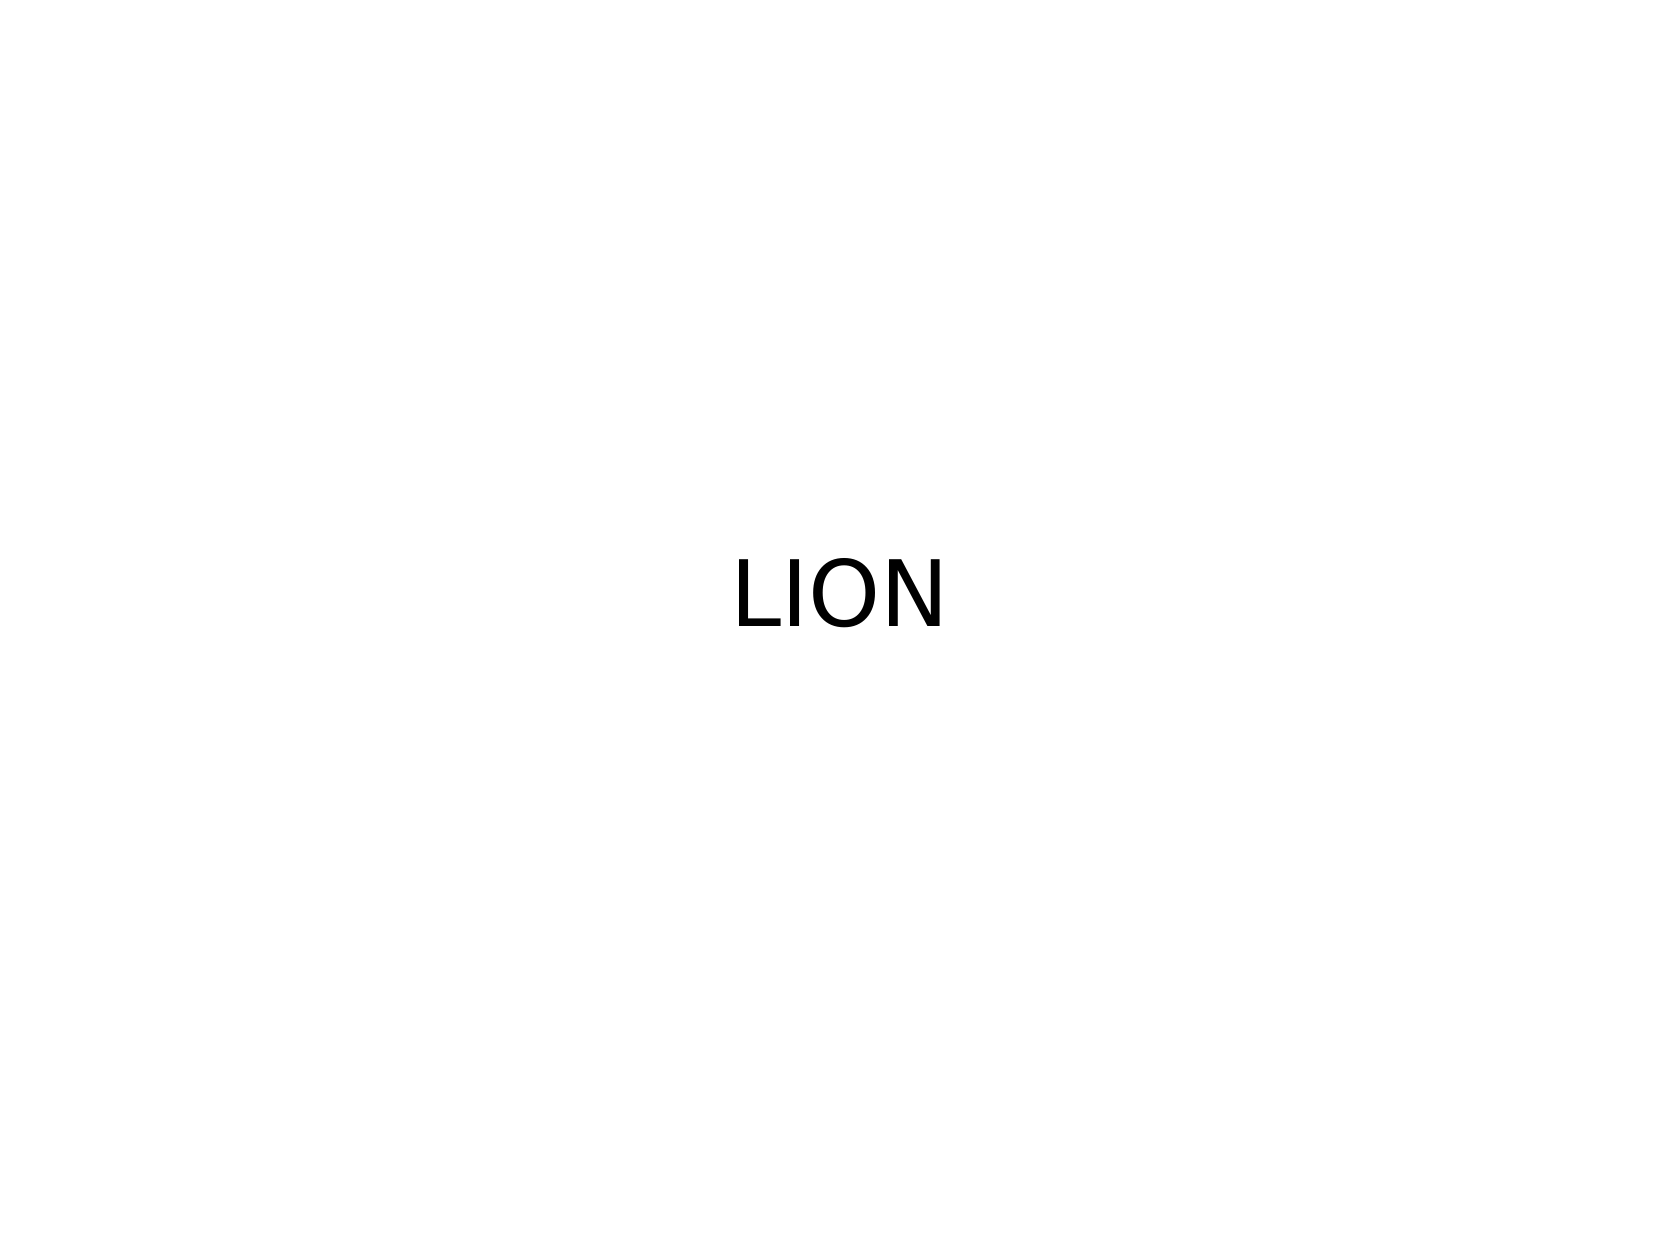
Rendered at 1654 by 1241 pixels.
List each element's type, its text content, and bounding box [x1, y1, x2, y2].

subtitle LION [82, 290, 1565, 1109]
